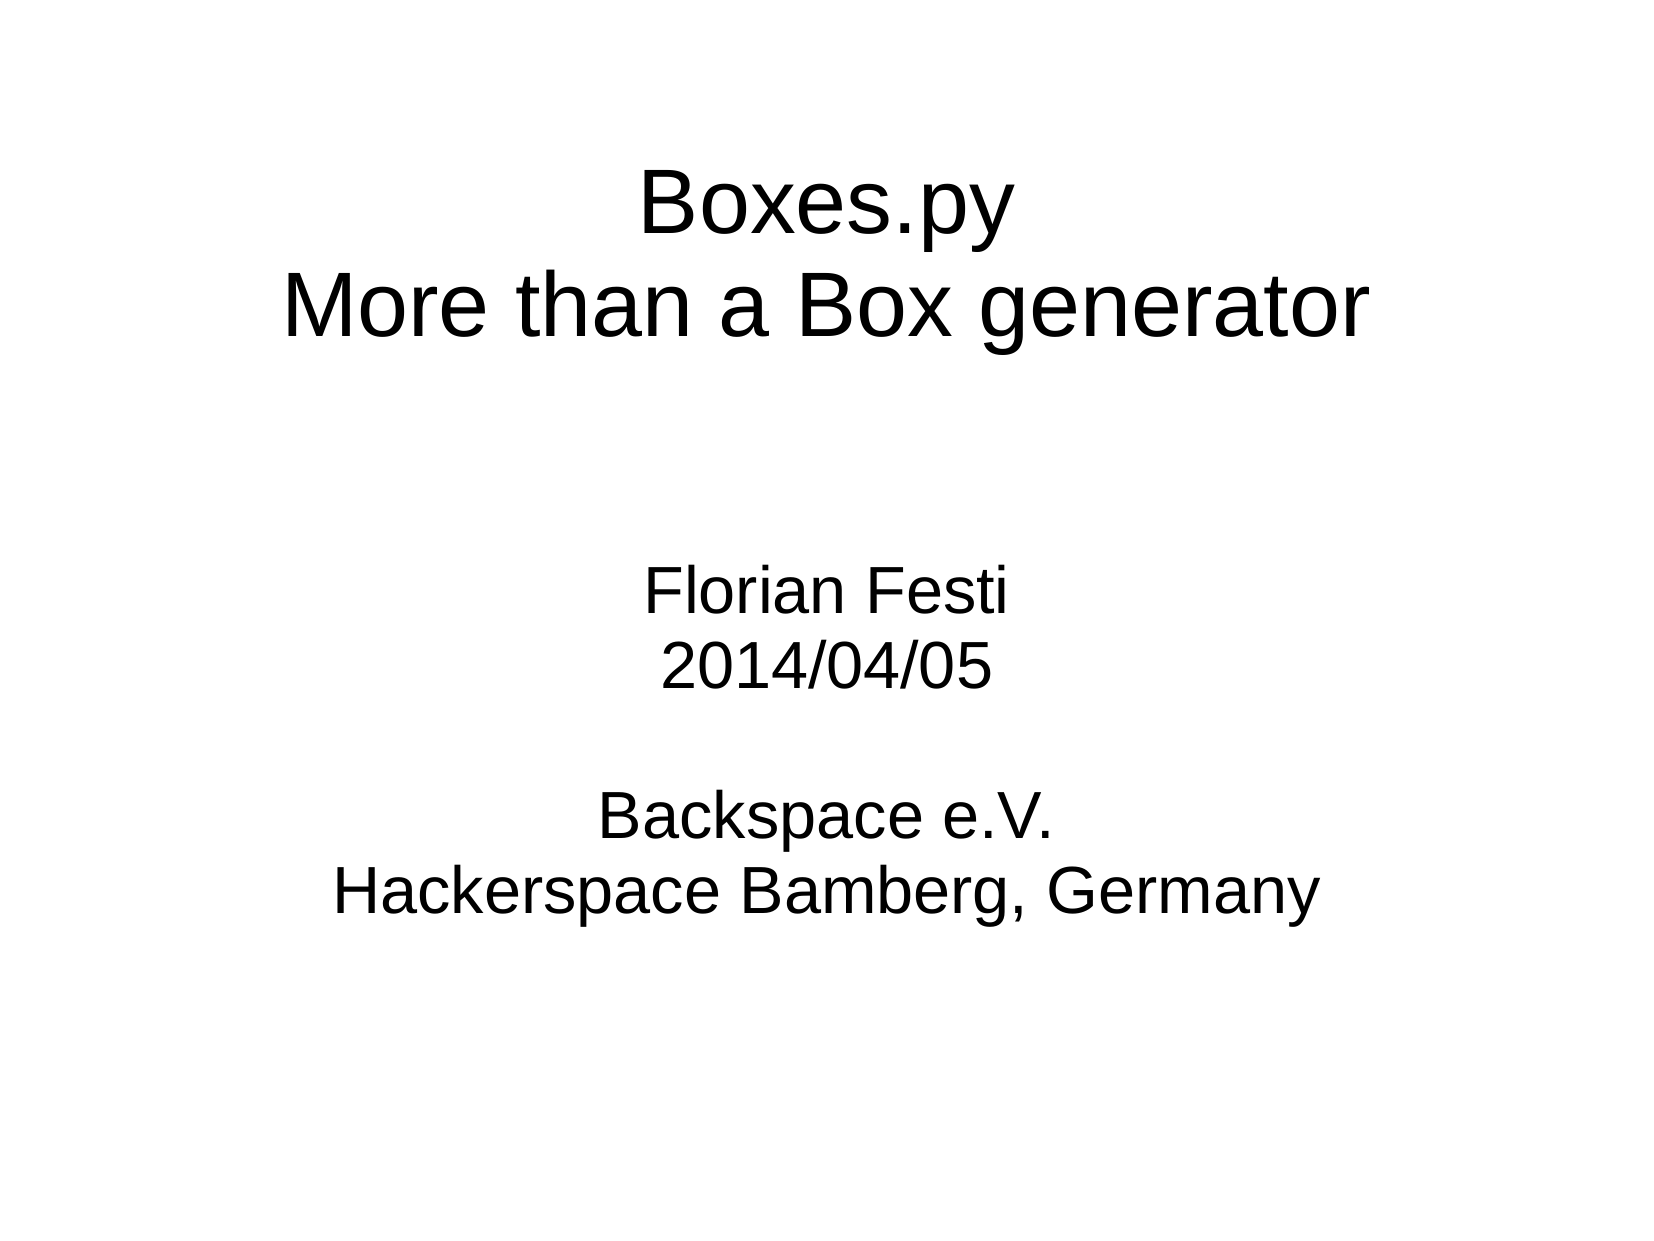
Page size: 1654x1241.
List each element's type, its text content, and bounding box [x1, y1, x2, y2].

title Boxes.py More than a Box generator [82, 149, 1571, 357]
subtitle Florian Festi 2014/04/05 Backspace e.V. Hackerspace Bamberg, Germany [82, 380, 1571, 1101]
